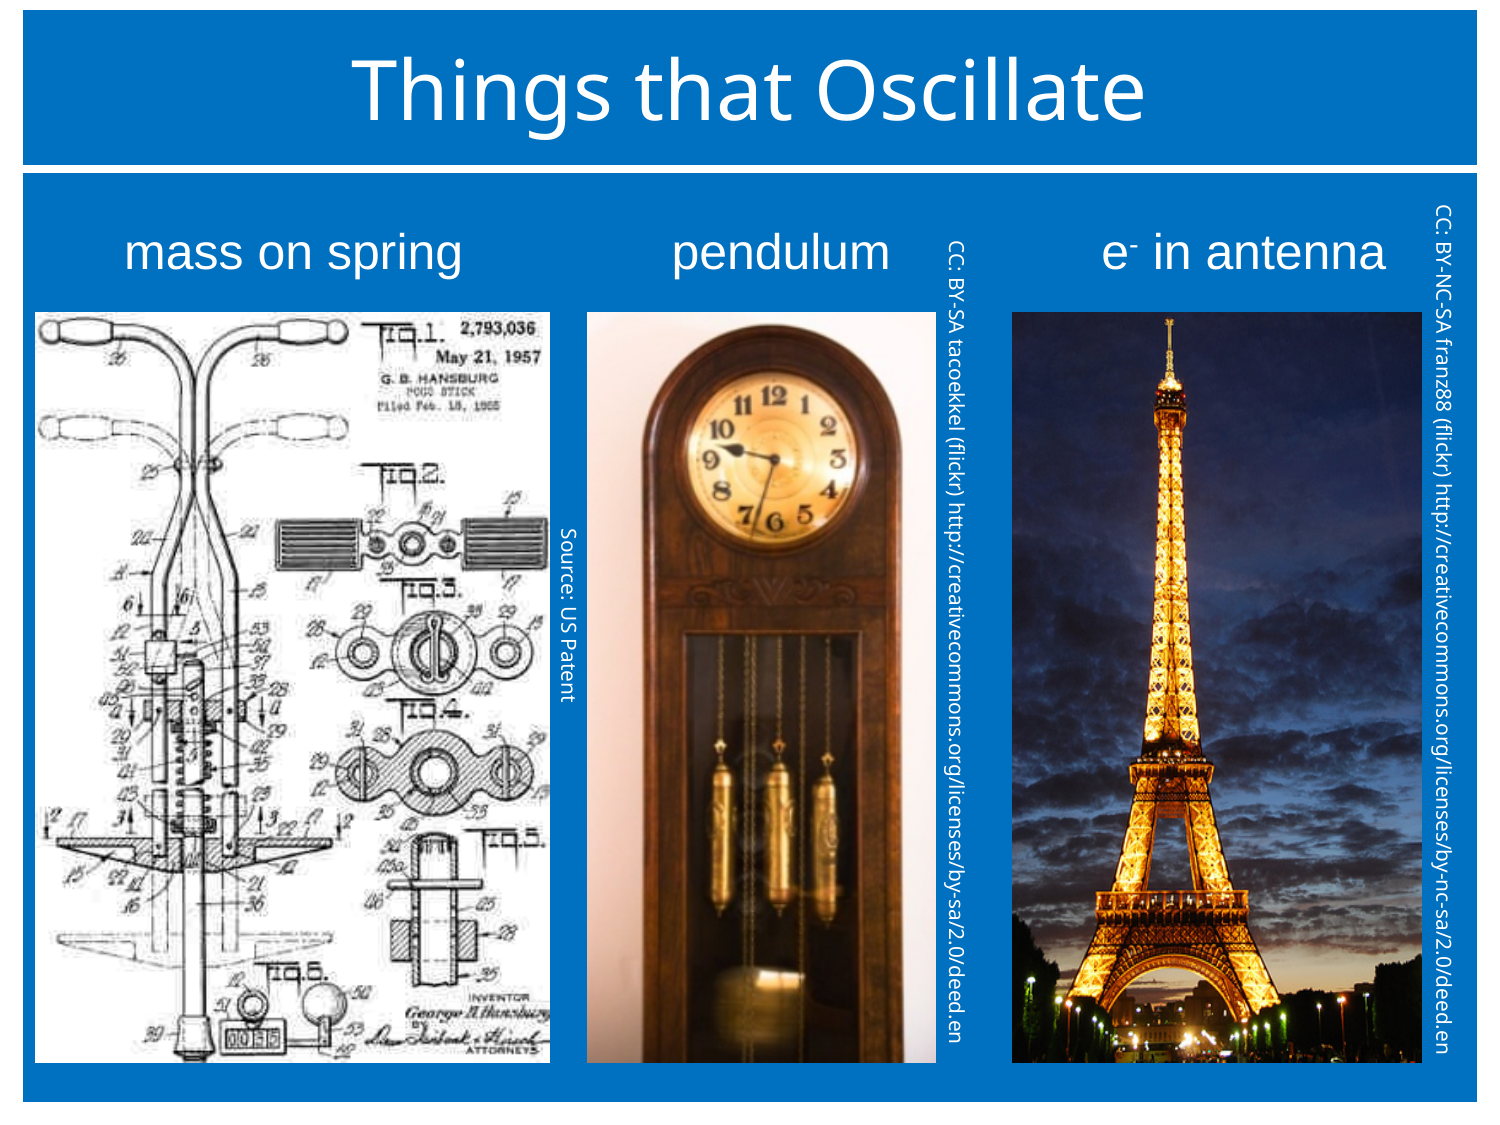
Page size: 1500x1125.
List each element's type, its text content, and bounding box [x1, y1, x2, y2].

text_box e- in antenna [1012, 211, 1424, 288]
text_box Things that Oscillate [24, 12, 1476, 163]
picture [35, 312, 550, 1063]
text_box [24, 174, 1476, 1101]
text_box pendulum [562, 211, 1000, 288]
text_box CC: BY-SA tacoekkel (flickr) http://creativecommons.org/licenses/by-sa/2.0/deed.en [937, 225, 978, 1060]
picture [1012, 312, 1422, 1063]
text_box e- in antenna [1466, 211, 1476, 288]
text_box CC: BY-NC-SA franz88 (flickr) http://creativecommons.org/licenses/by-nc-sa/2.0/deed.en [1424, 189, 1466, 1070]
picture [587, 312, 936, 1063]
text_box Source: US Patent [549, 513, 591, 718]
text_box mass on spring [37, 211, 551, 288]
